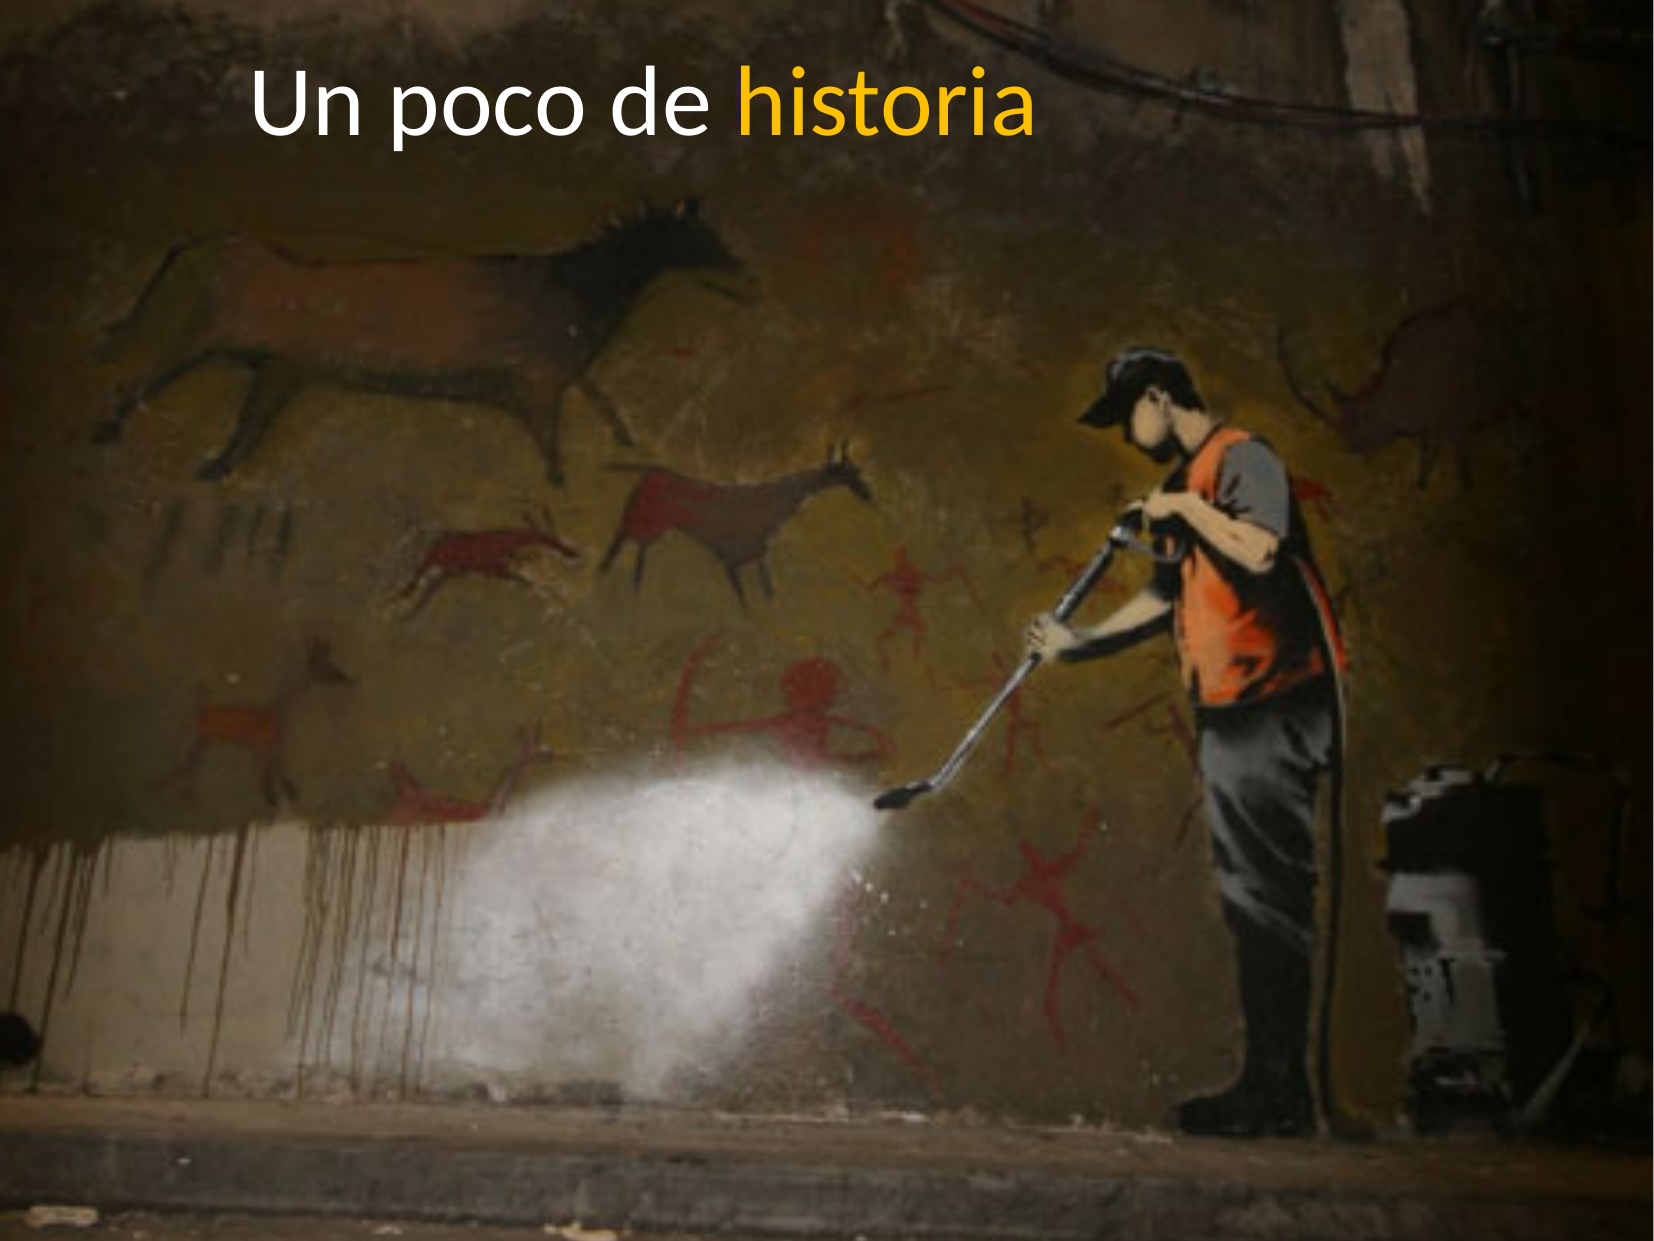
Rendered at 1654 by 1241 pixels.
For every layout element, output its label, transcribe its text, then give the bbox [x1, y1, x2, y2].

text_box Un poco de historia [117, 52, 1171, 168]
picture [0, 0, 1654, 1241]
